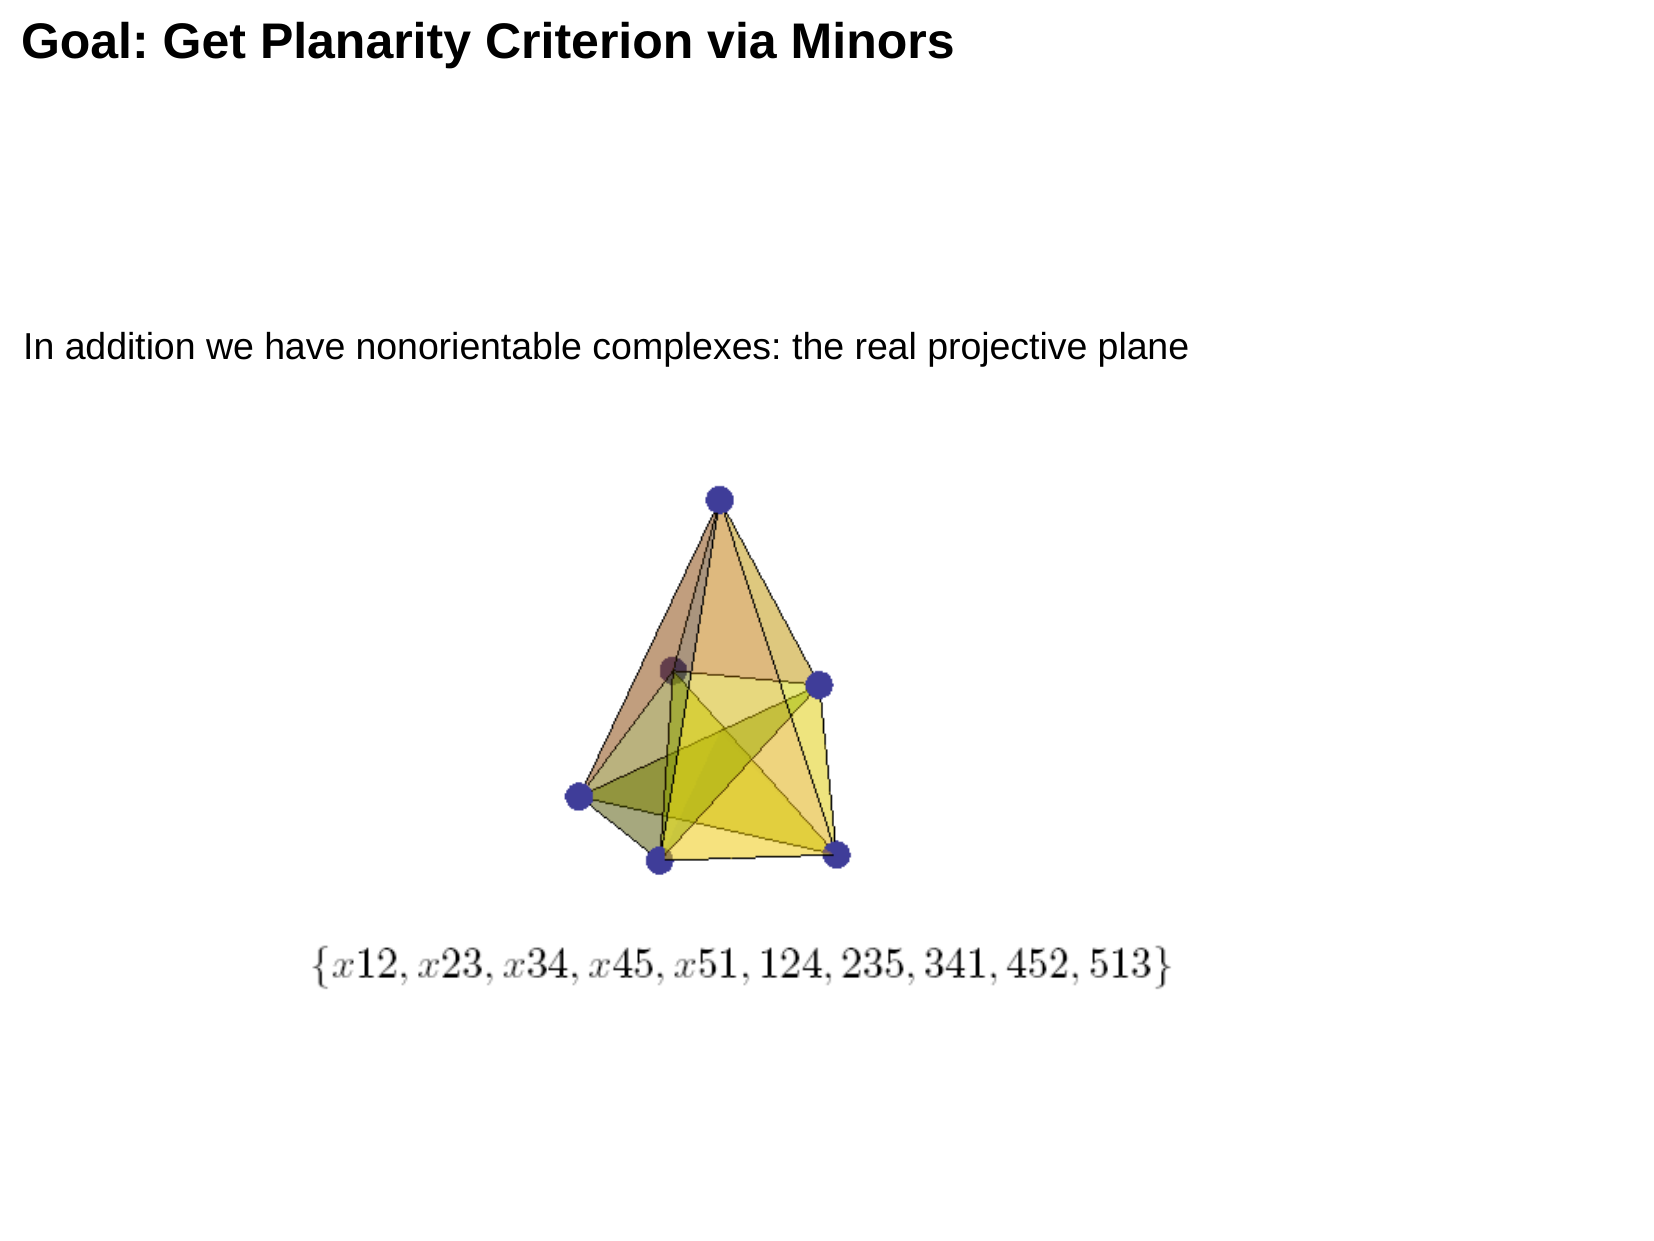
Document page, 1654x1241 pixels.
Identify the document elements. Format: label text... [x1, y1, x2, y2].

picture [418, 408, 981, 933]
picture [300, 937, 1185, 1004]
text_box Goal: Get Planarity Criterion via Minors [6, 6, 1654, 79]
text_box In addition we have nonorientable complexes: the real projective plane [8, 318, 1204, 376]
